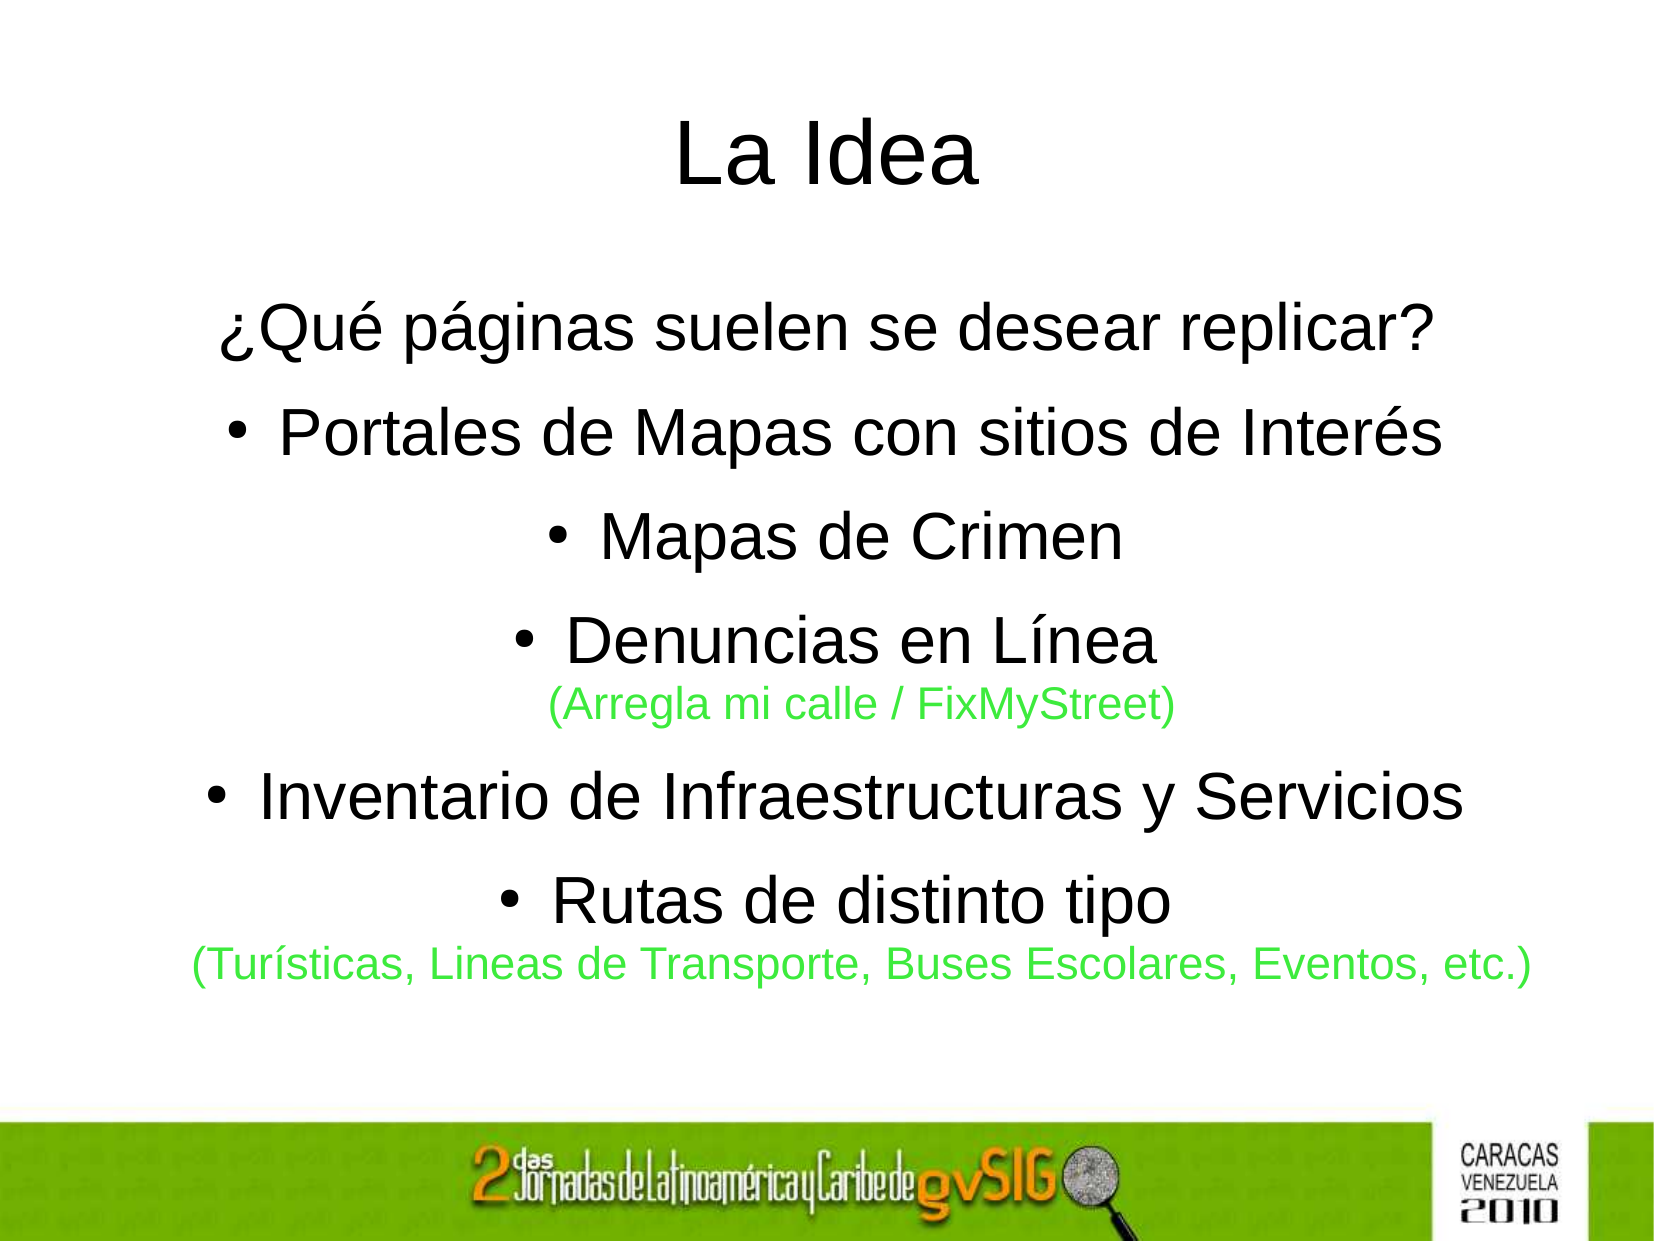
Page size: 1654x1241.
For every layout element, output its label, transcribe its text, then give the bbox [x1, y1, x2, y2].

title La Idea [82, 56, 1571, 250]
list ¿Qué páginas suelen se desear replicar? Portales de Mapas con sitios de Interés Mapas de Crimen Denuncias en Línea (Arregla mi calle / FixMyStreet) Inventario de Infraestructuras y Servicios Rutas de distinto tipo (Turísticas, Lineas de Transporte, Buses Escolares, Eventos, etc.) [82, 290, 1571, 1094]
picture [0, 0, 1654, 1241]
